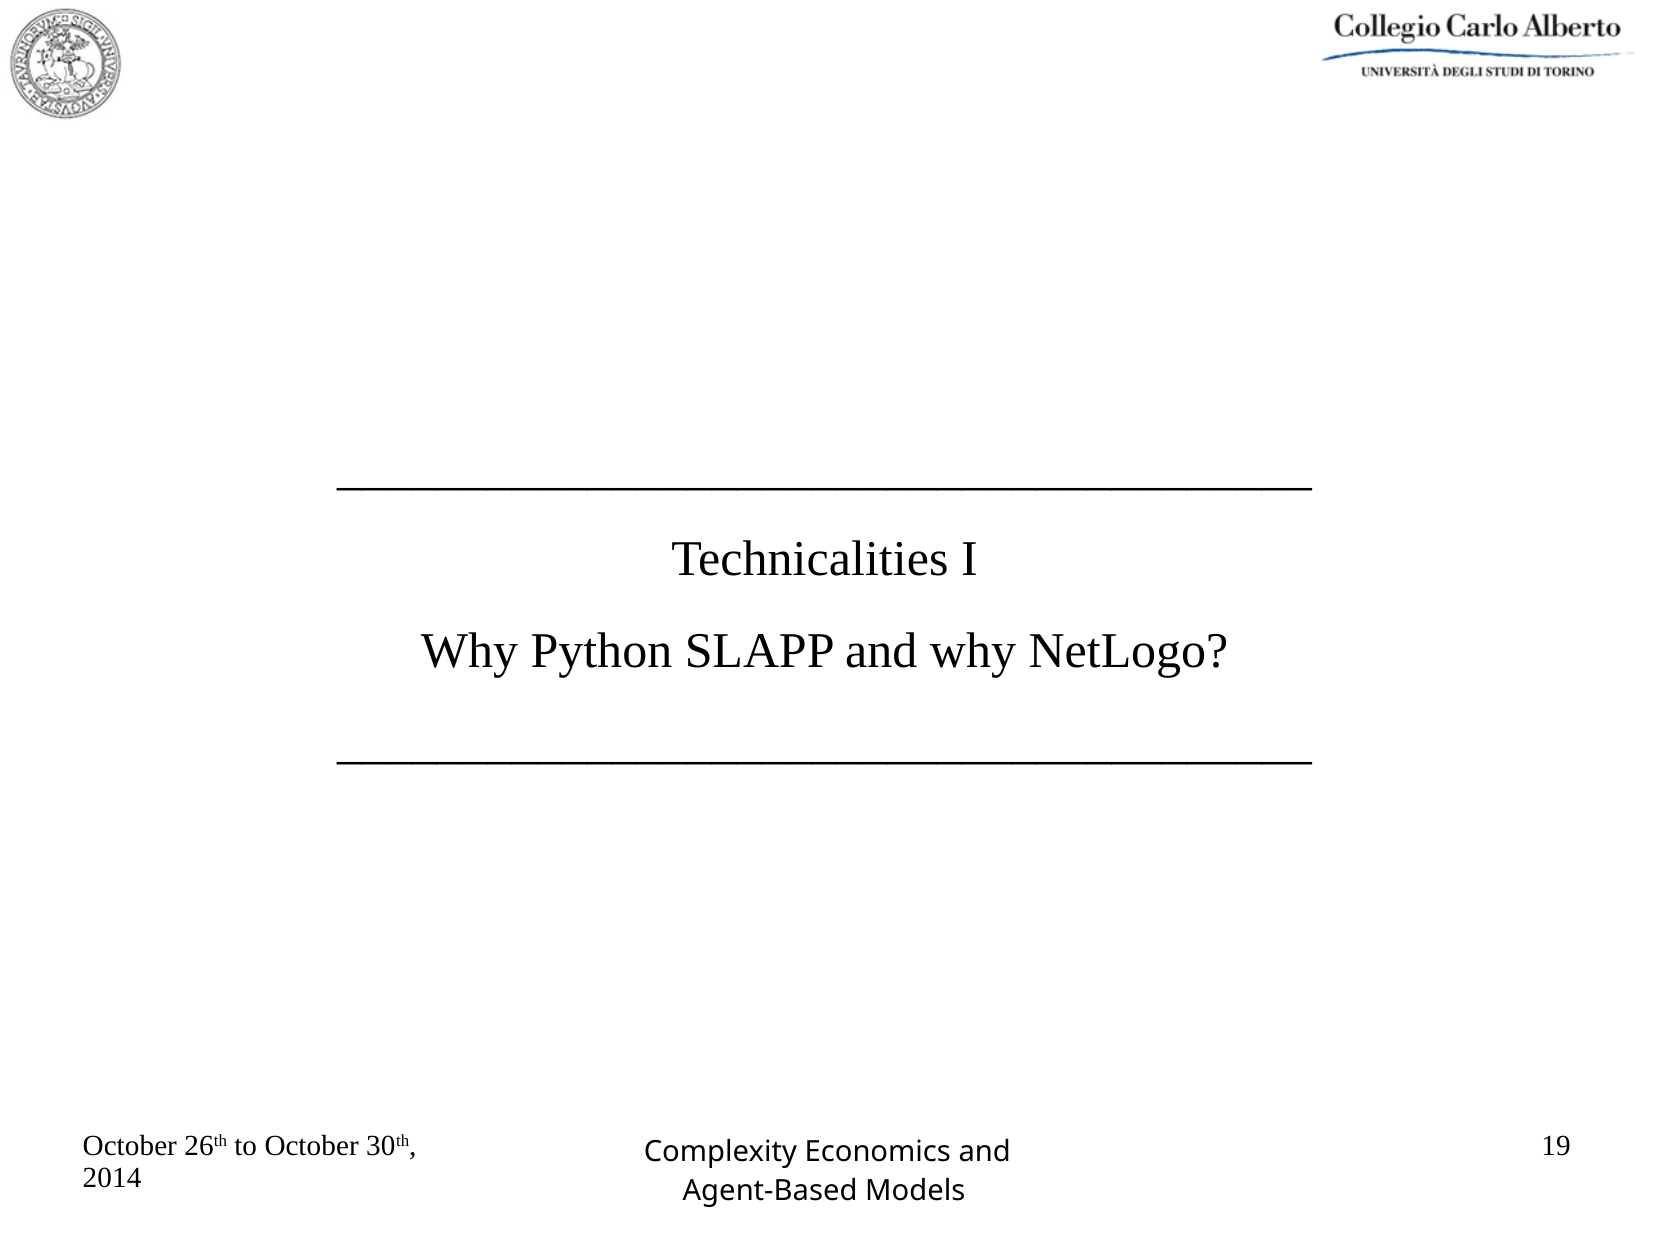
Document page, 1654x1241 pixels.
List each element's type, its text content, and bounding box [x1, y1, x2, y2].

text_box _______________________________________ Technicalities I Why Python SLAPP and why NetLogo? _______________________________________ [290, 426, 1341, 777]
picture [1312, 0, 1645, 92]
picture [5, 5, 125, 122]
